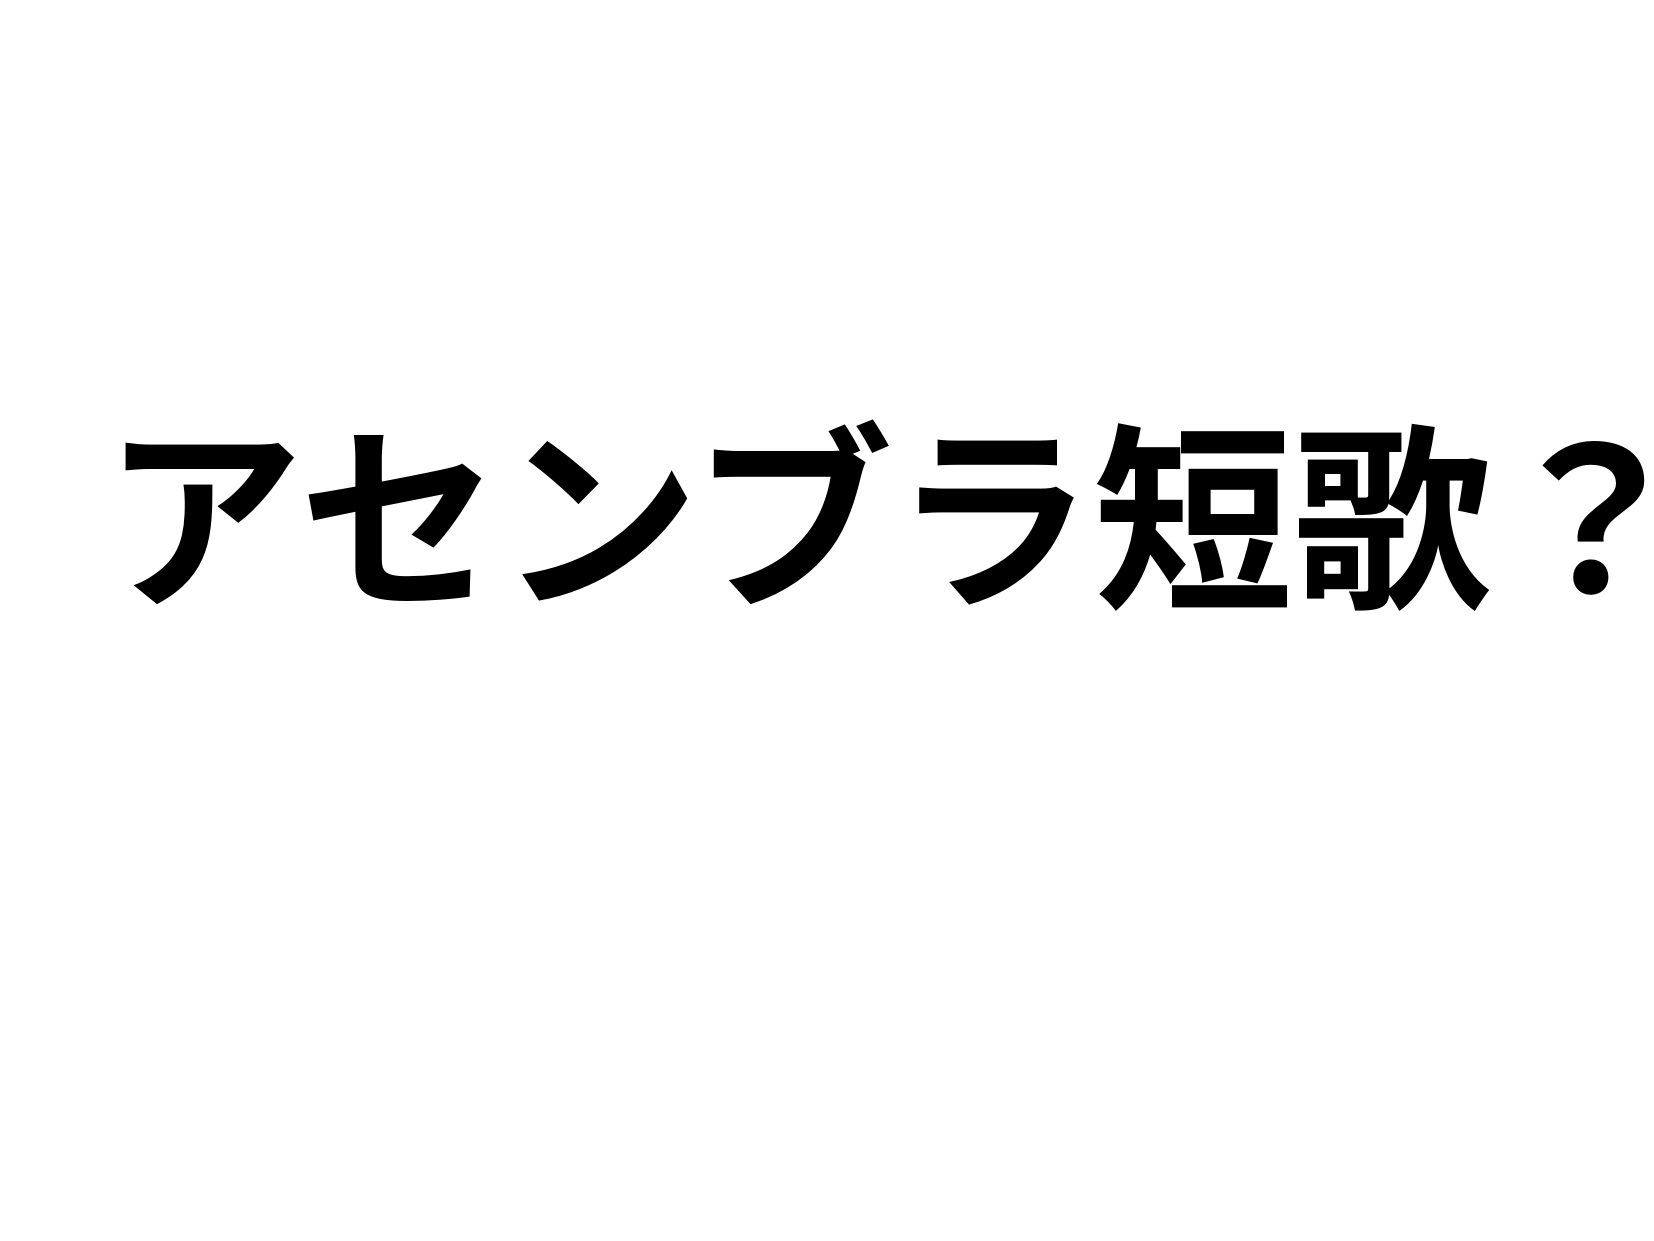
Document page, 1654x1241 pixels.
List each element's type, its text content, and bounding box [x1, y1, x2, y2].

text_box アセンブラ短歌？ [88, 354, 1581, 585]
